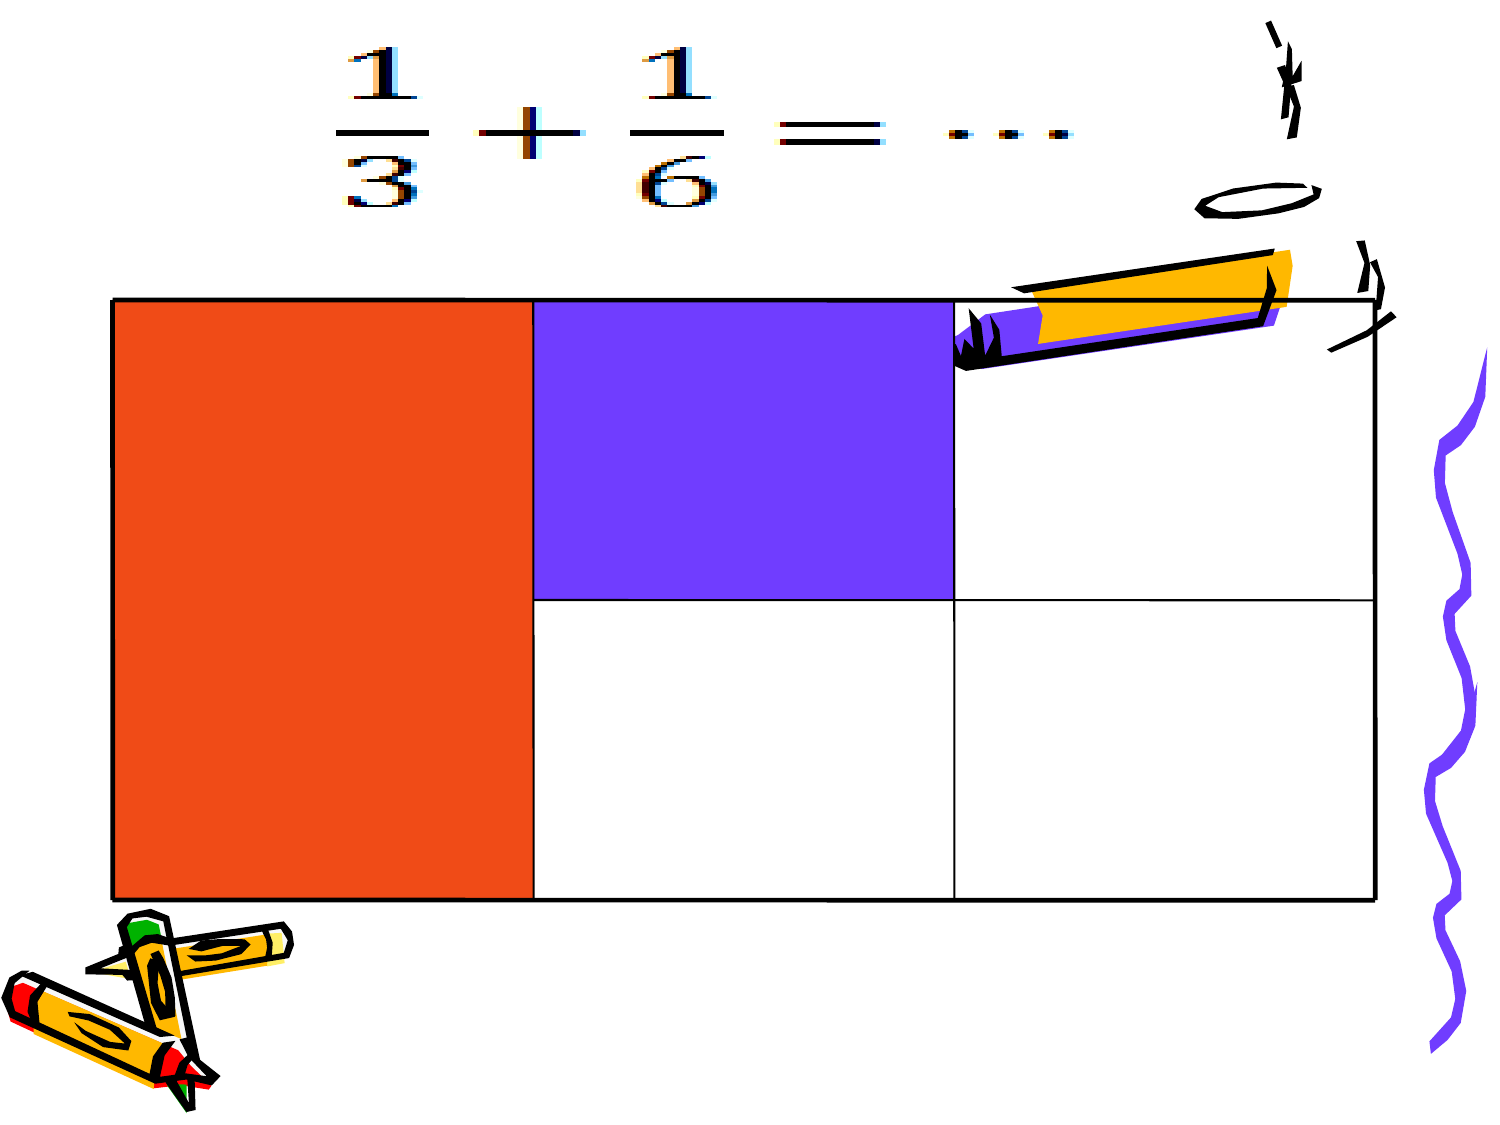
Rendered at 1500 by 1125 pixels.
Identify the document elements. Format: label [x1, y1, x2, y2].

text_box [535, 303, 953, 599]
text_box [115, 303, 532, 897]
picture [336, 42, 1081, 228]
